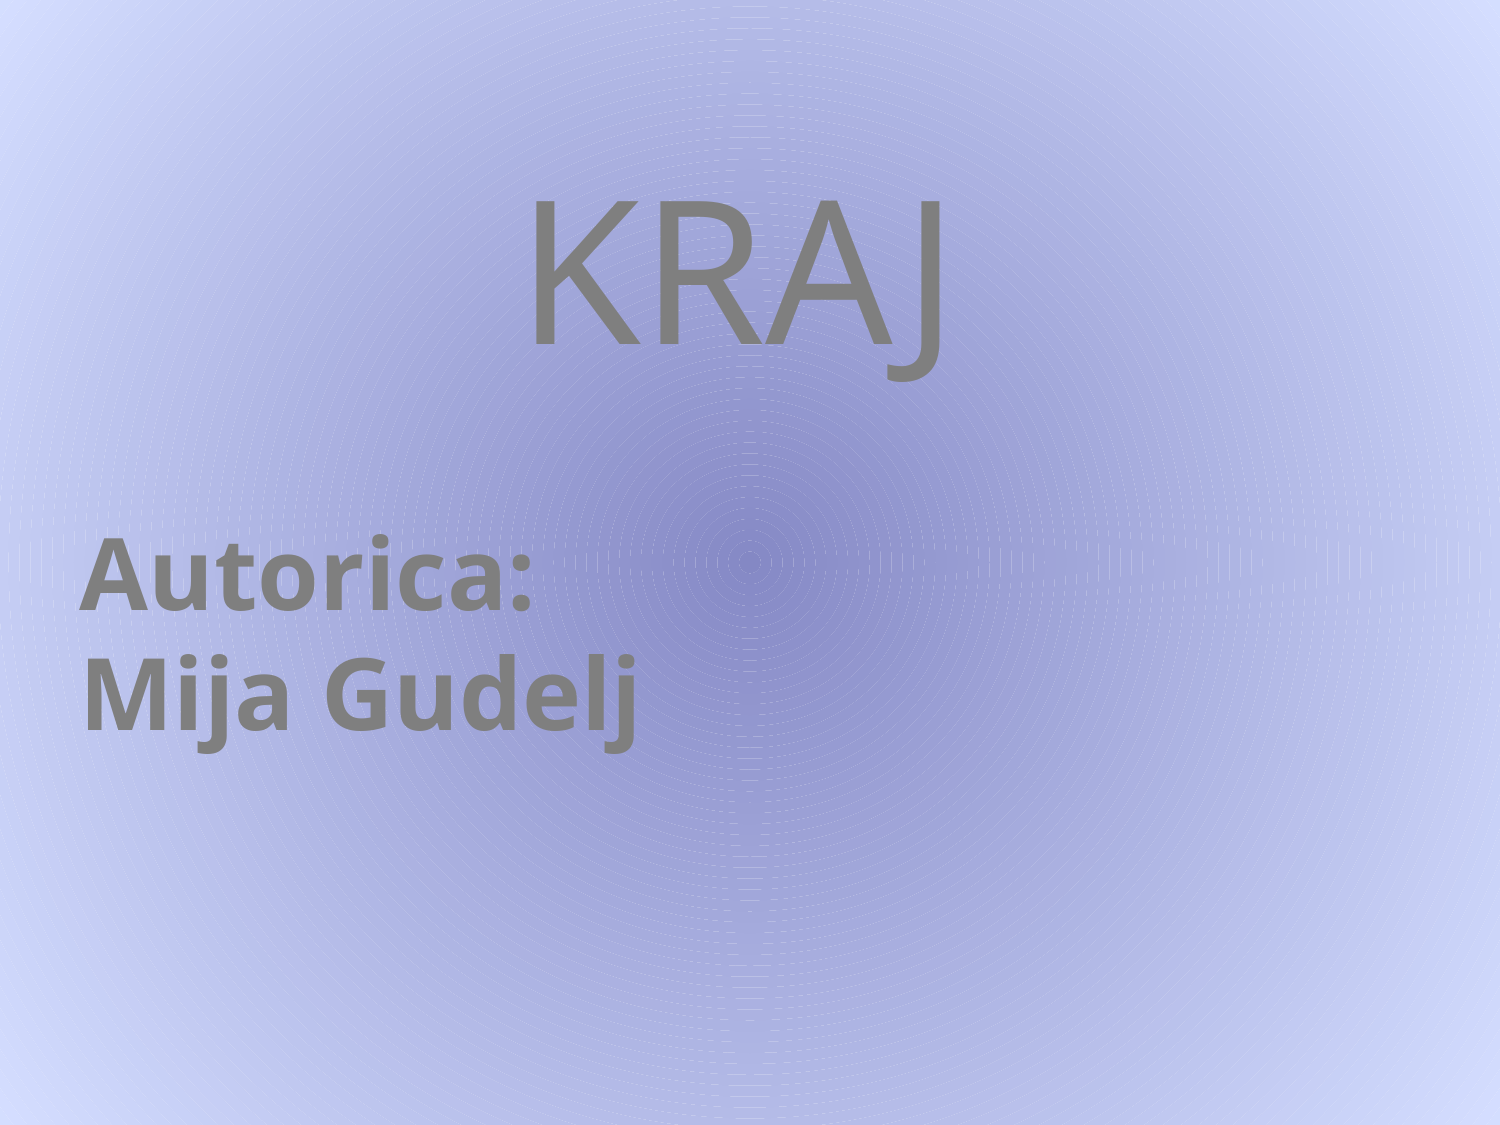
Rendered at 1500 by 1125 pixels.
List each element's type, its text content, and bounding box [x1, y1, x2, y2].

text_box KRAJ [242, 137, 1199, 395]
text_box Autorica: Mija Gudelj [64, 503, 727, 761]
